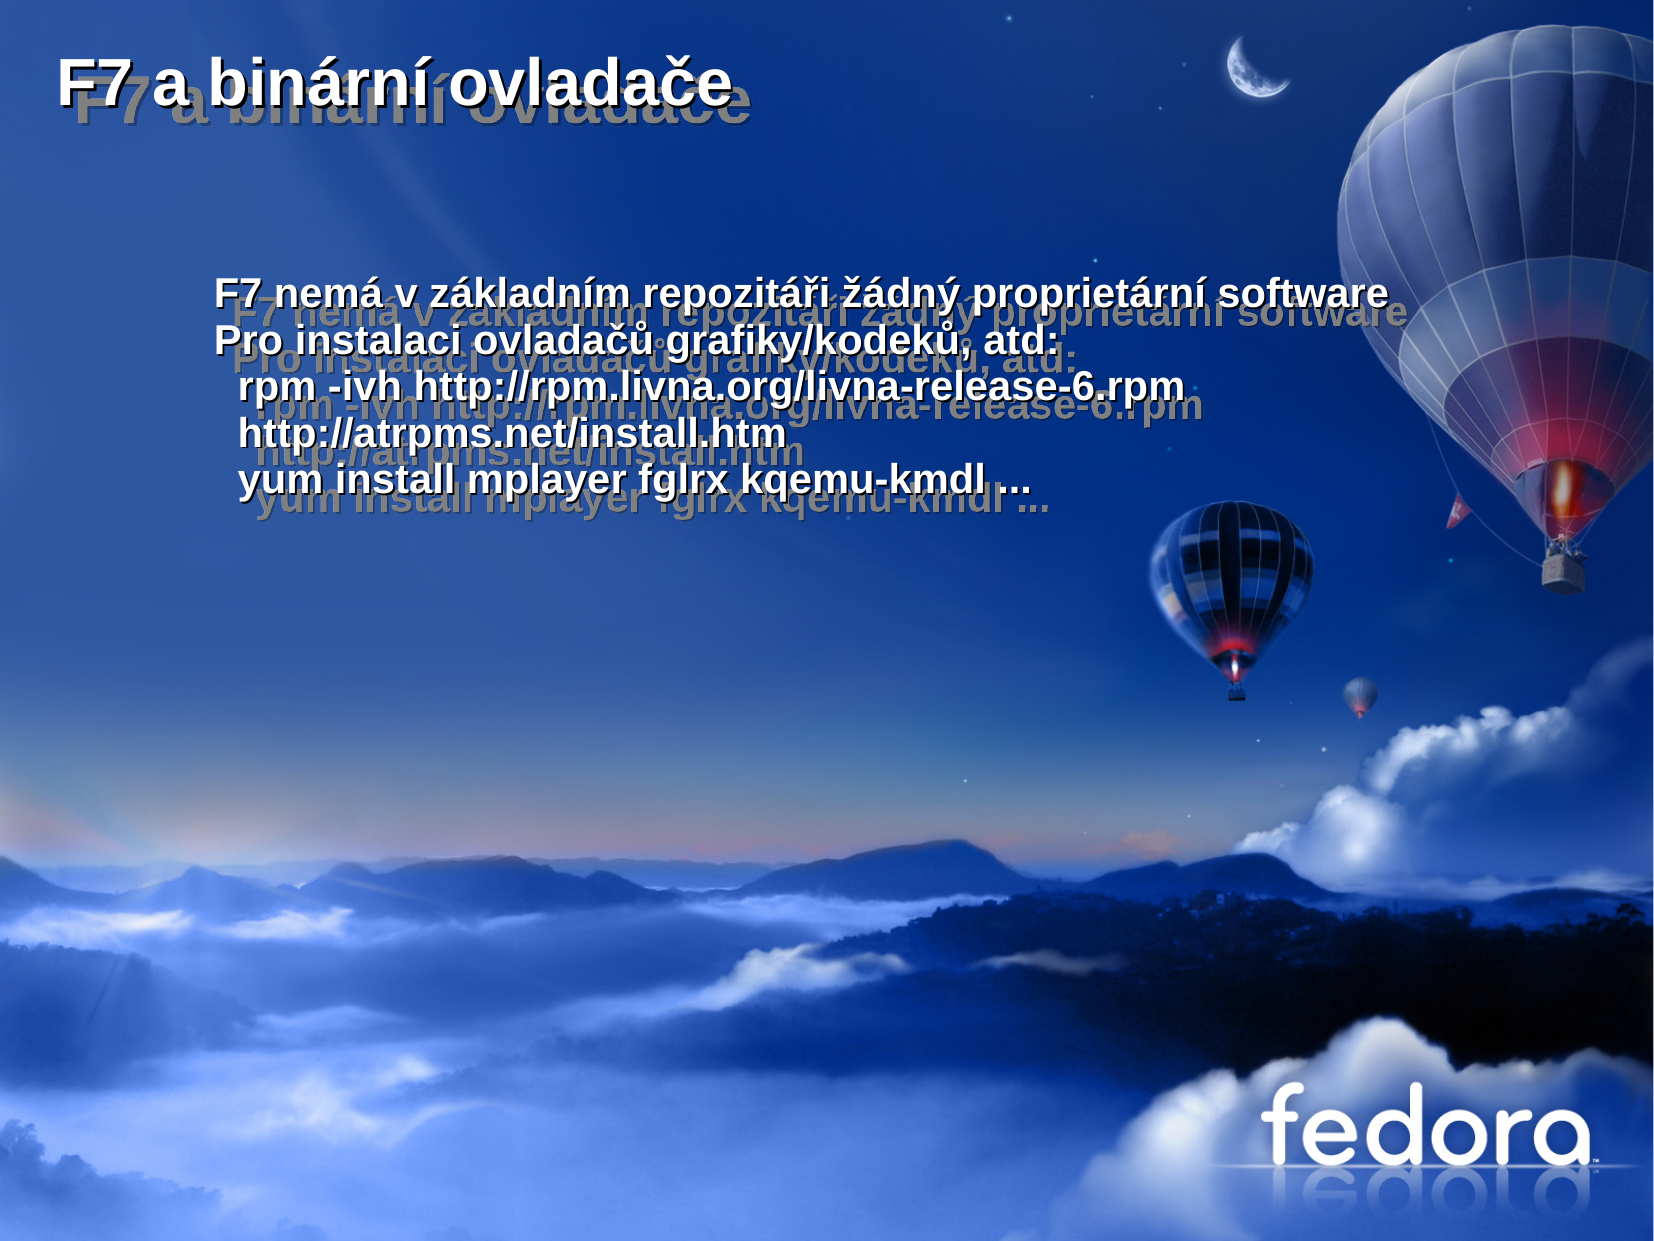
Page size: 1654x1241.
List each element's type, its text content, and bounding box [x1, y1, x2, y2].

text_box F7 nemá v základním repozitáři žádný proprietární software Pro instalaci ovladačů grafiky/kodeků, atd: rpm -ivh http://rpm.livna.org/livna-release-6.rpm http://atrpms.net/install.htm yum install mplayer fglrx kqemu-kmdl ... [187, 262, 1538, 594]
text_box F7 a binární ovladače [41, 37, 1613, 154]
picture [0, 0, 1654, 1241]
